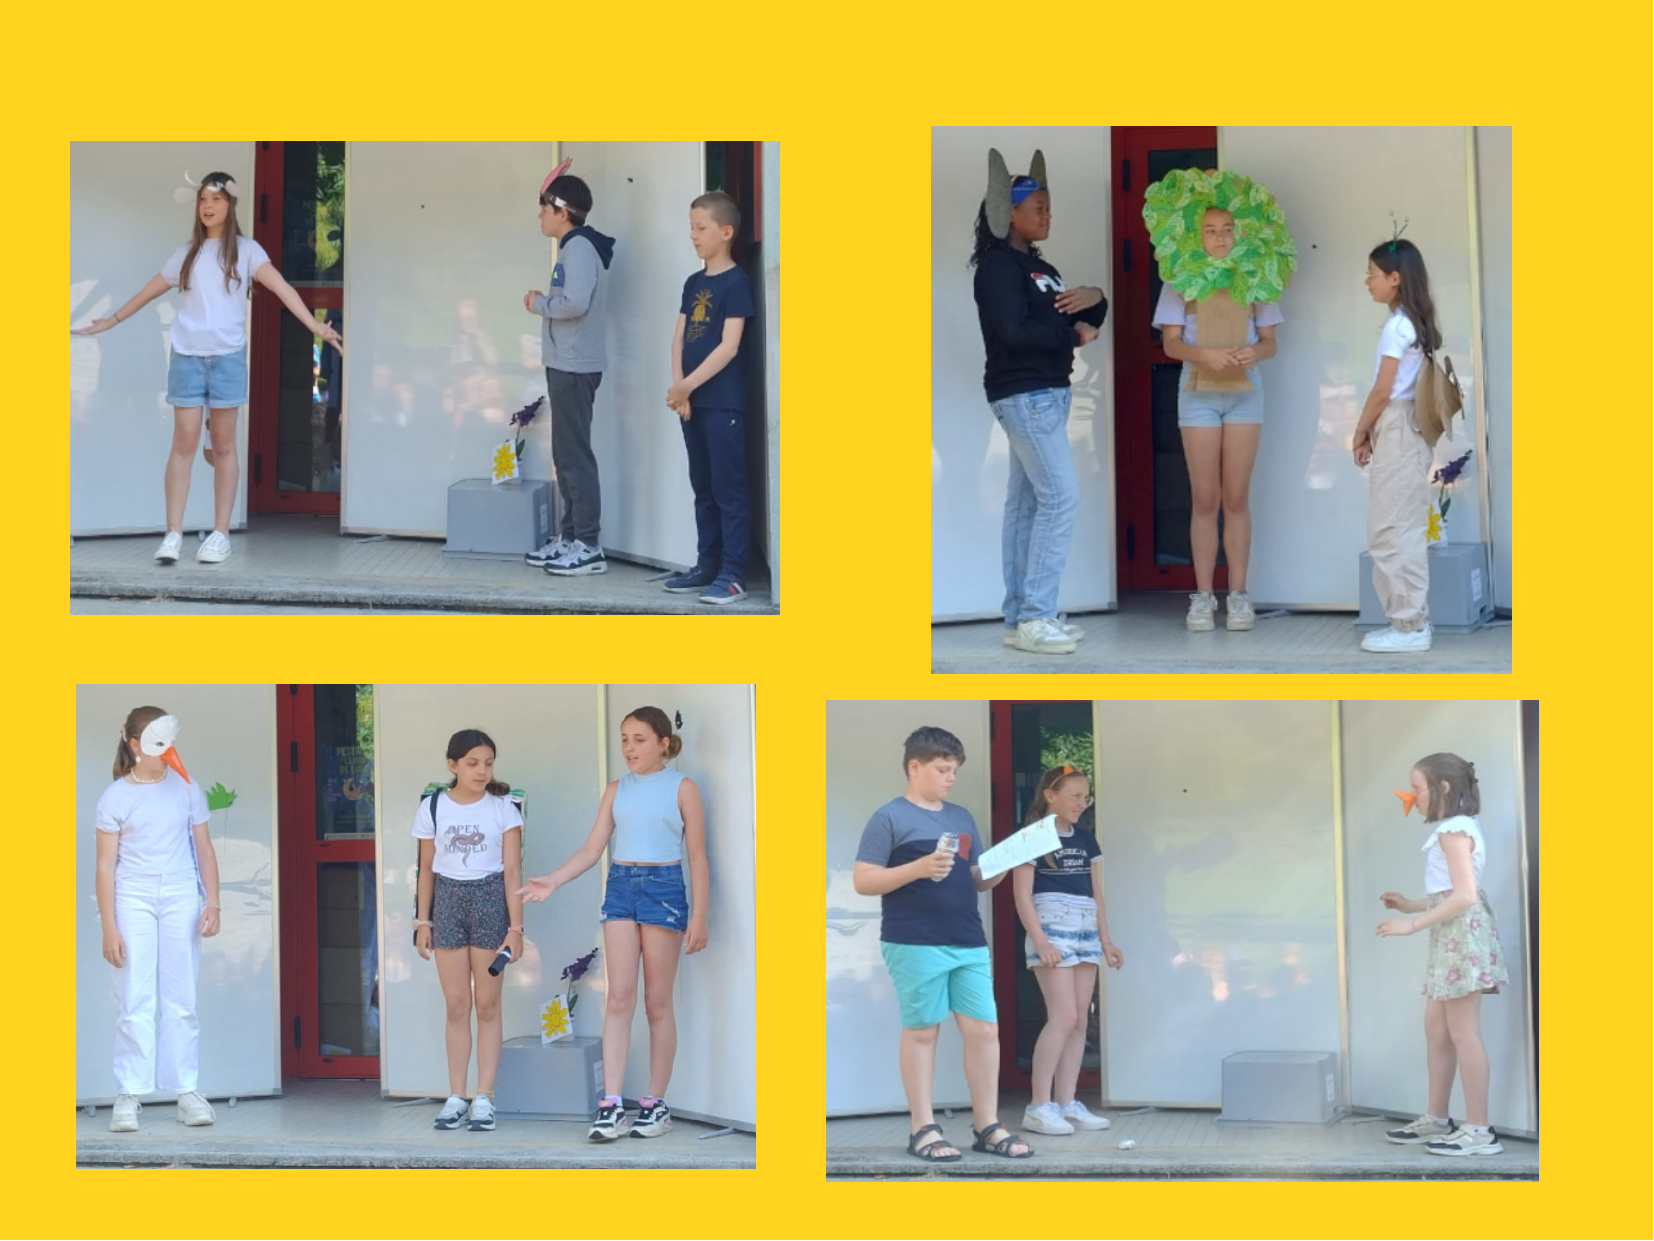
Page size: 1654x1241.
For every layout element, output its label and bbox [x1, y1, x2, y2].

picture [826, 700, 1539, 1182]
picture [70, 141, 780, 615]
picture [931, 126, 1512, 674]
picture [76, 684, 756, 1169]
